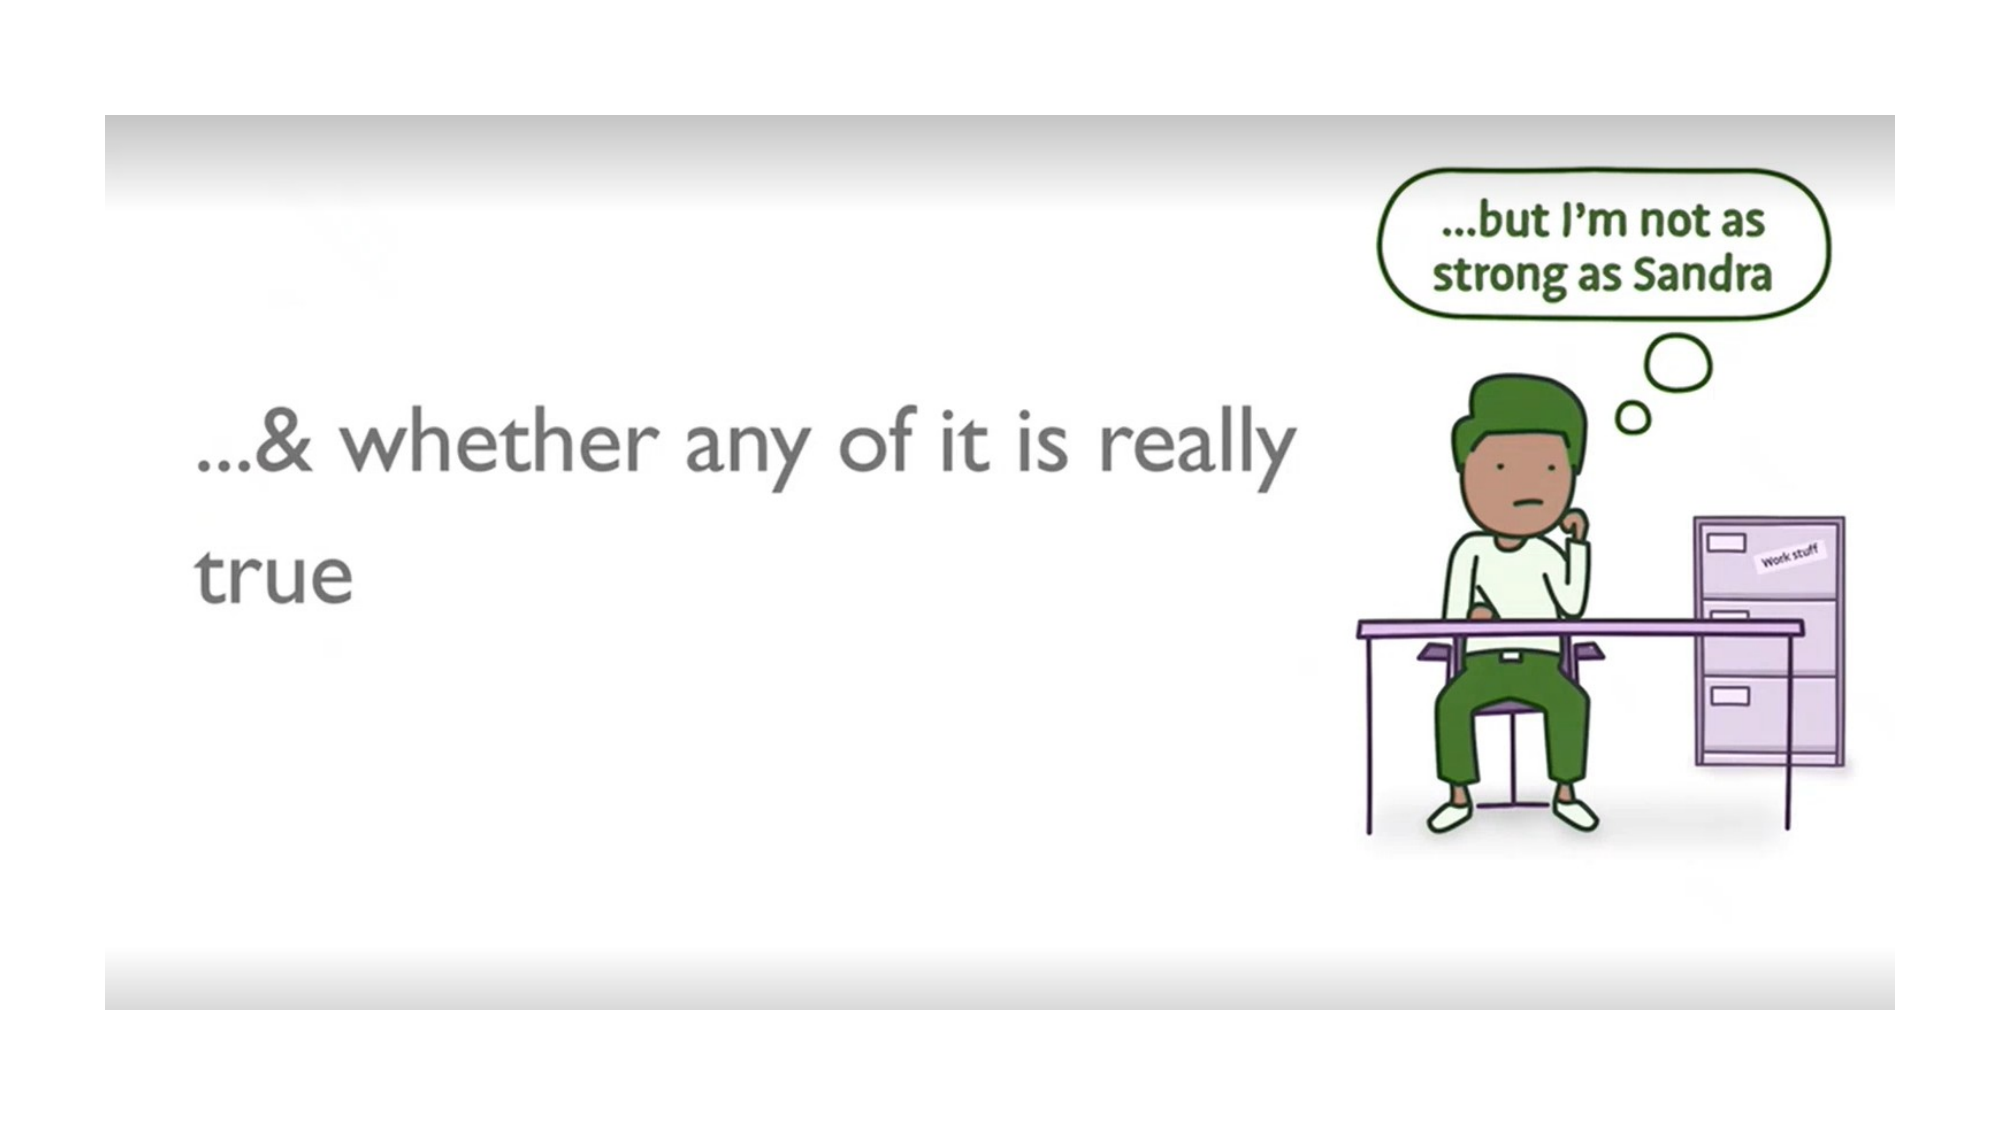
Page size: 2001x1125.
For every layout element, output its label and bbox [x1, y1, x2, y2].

picture [105, 115, 1895, 1010]
